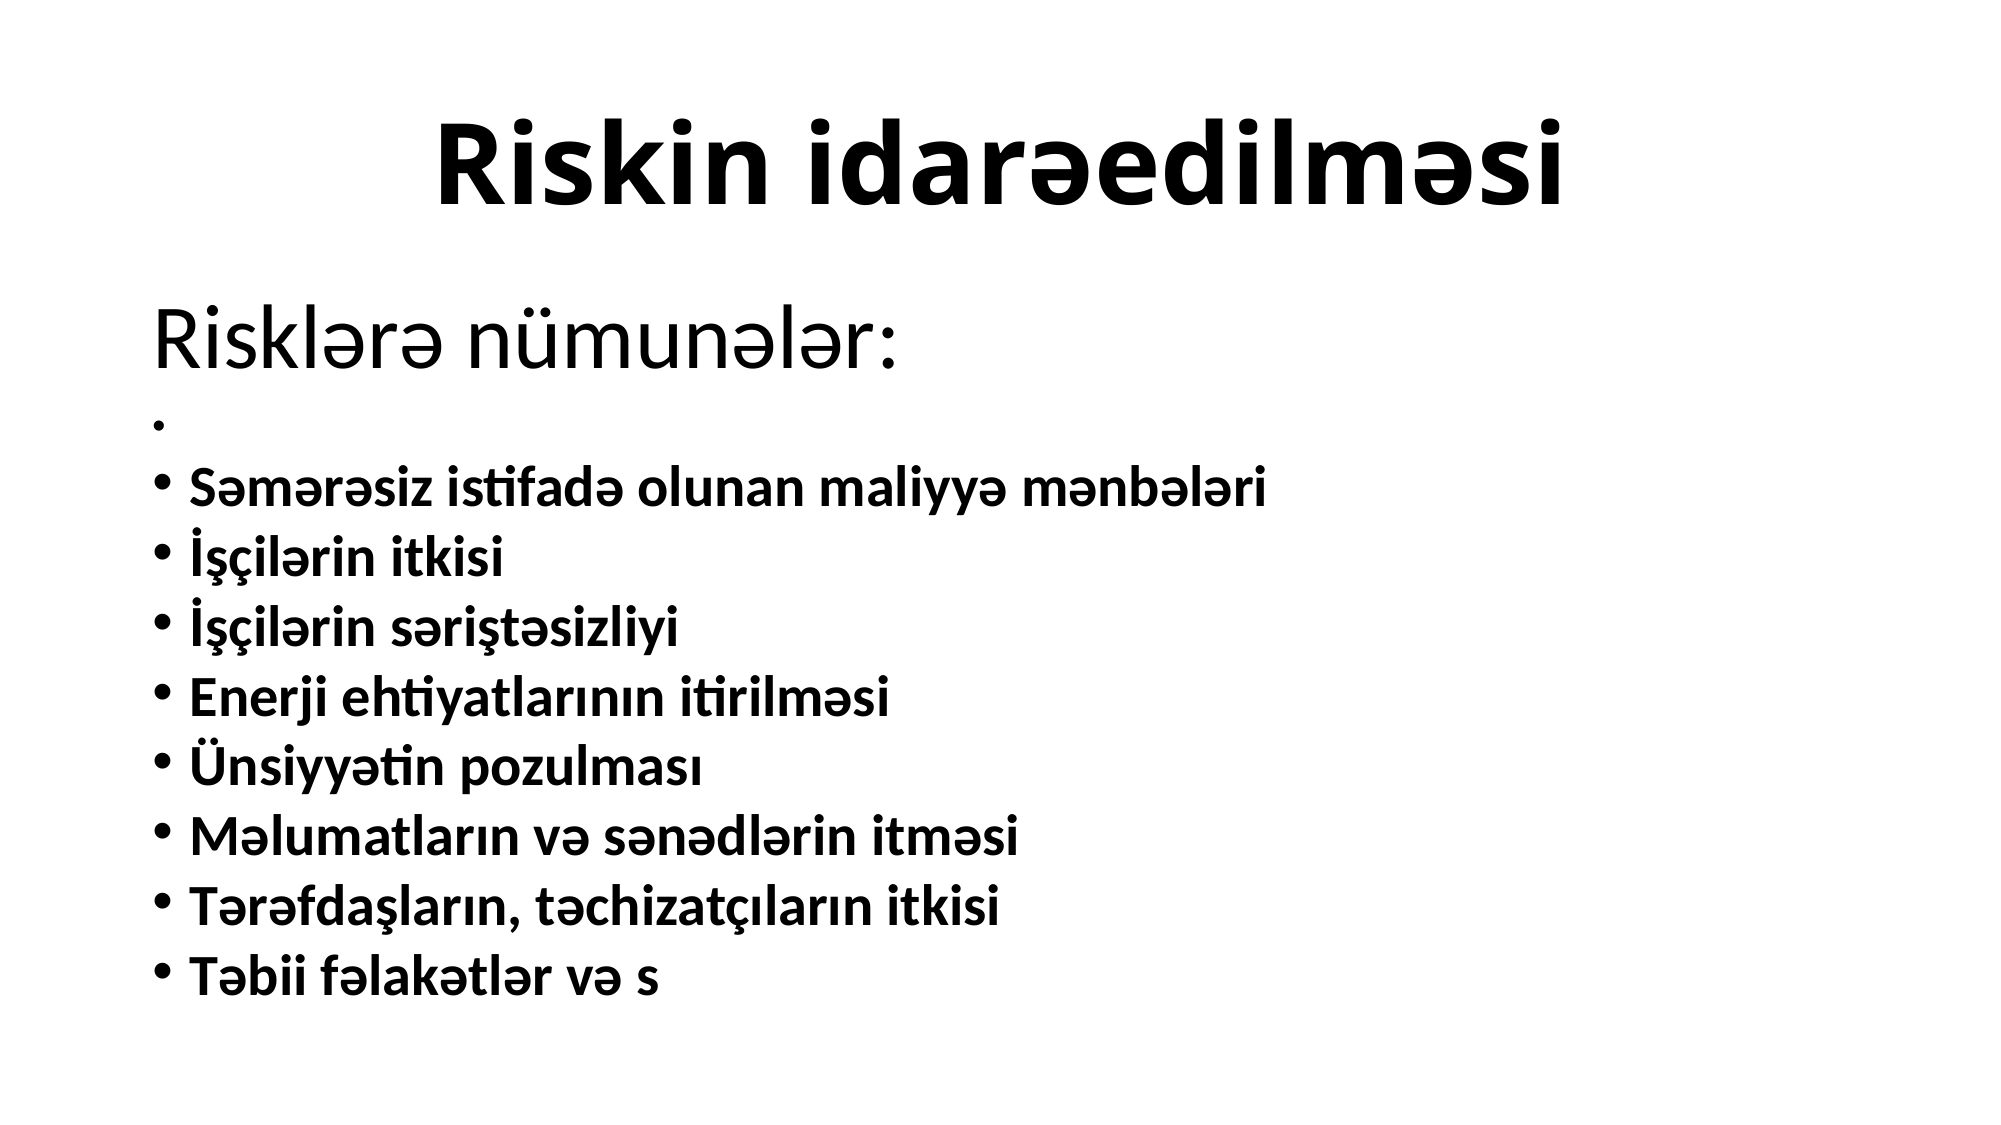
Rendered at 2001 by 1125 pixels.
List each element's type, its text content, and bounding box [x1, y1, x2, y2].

title Riskin idarəedilməsi [137, 59, 1863, 278]
list Risklərə nümunələr: Səmərəsiz istifadə olunan maliyyə mənbələri İşçilərin itkisi İşçilərin səriştəsizliyi Enerji ehtiyatlarının itirilməsi Ünsiyyətin pozulması Məlumatların və sənədlərin itməsi Tərəfdaşların, təchizatçıların itkisi Təbii fəlakətlər və s [137, 299, 1863, 1014]
